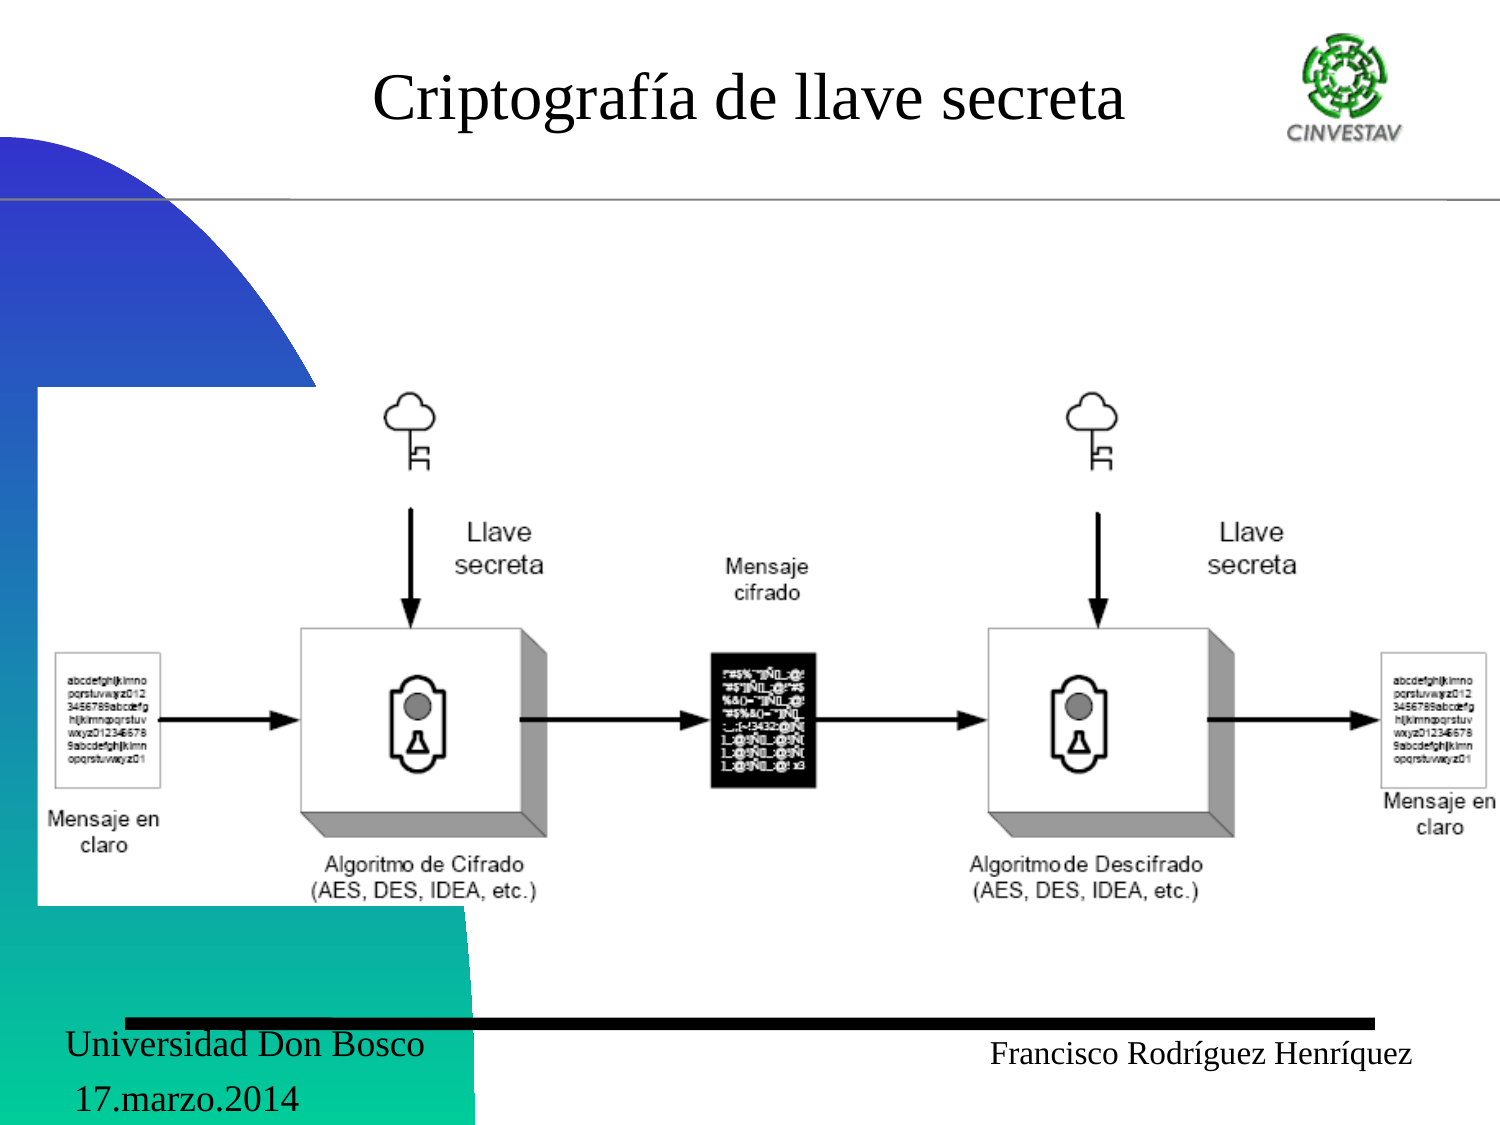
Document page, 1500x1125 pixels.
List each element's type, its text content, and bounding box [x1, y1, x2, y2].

text_box Criptografía de llave secreta [75, 45, 1426, 233]
picture [37, 387, 1500, 906]
